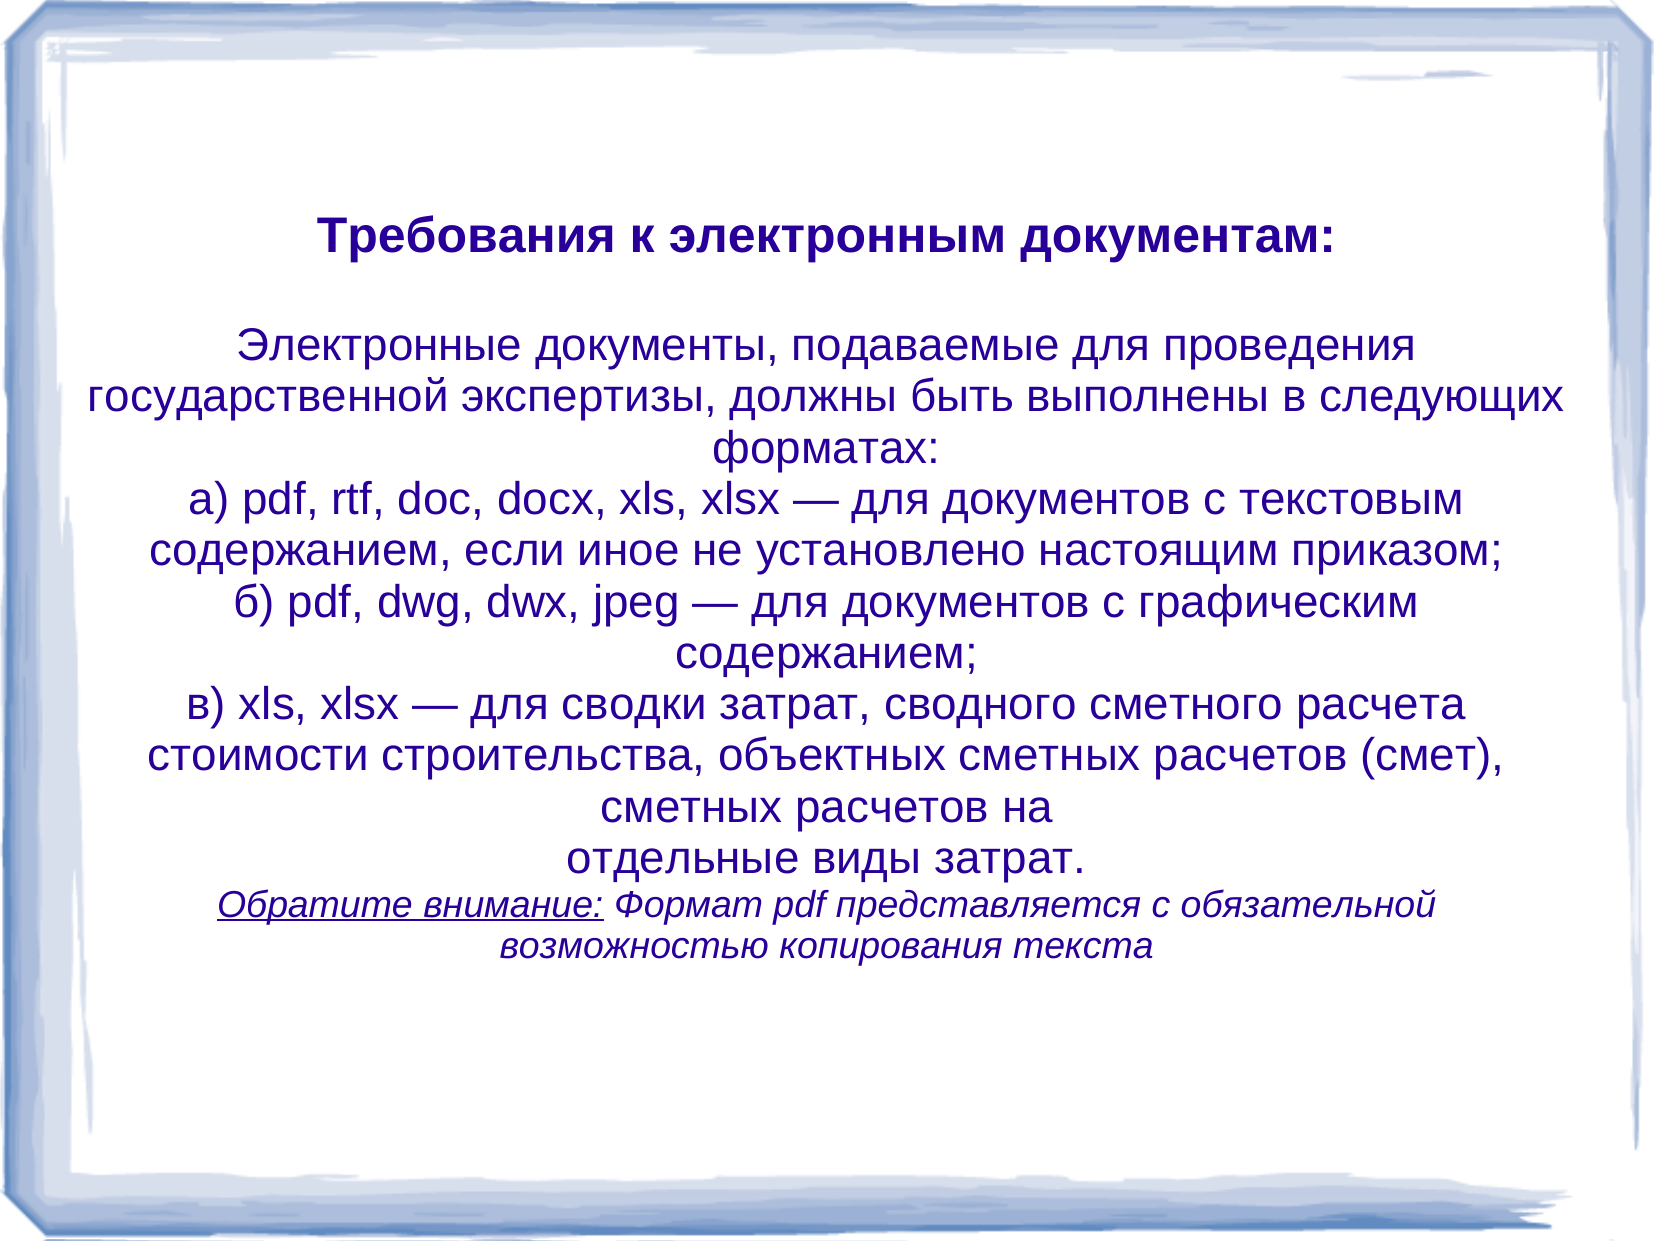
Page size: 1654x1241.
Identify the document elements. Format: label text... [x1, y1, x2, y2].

picture [0, 0, 1654, 1241]
subtitle Требования к электронным документам: Электронные документы, подаваемые для проведения государственной экспертизы, должны быть выполнены в следующих форматах: а) pdf, rtf, doc, docx, xls, xlsx — для документов с текстовым содержанием, если иное не установлено настоящим приказом; б) pdf, dwg, dwx, jpeg — для документов с графическим содержанием; в) xls, xlsx — для сводки затрат, сводного сметного расчета стоимости строительства, объектных сметных расчетов (смет), сметных расчетов на отдельные виды затрат. Обратите внимание: Формат pdf представляется с обязательной возможностью копирования текста [82, 54, 1571, 1009]
